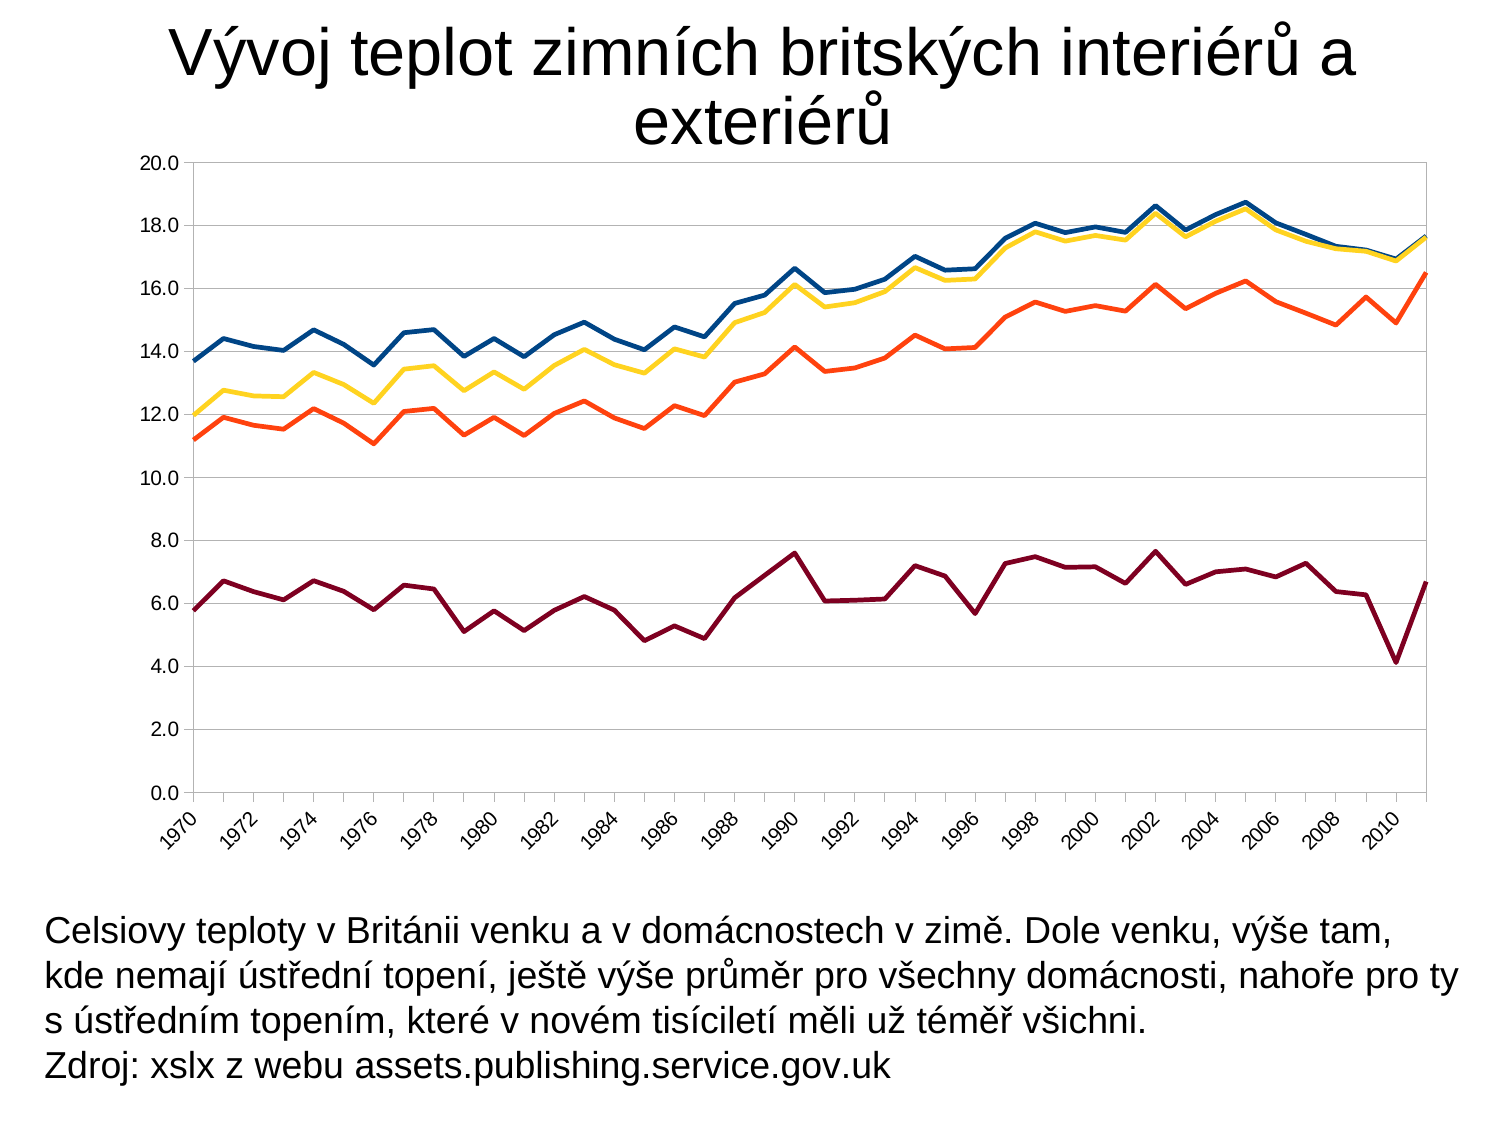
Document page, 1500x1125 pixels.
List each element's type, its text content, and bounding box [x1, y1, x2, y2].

text_box Celsiovy teploty v Británii venku a v domácnostech v zimě. Dole venku, výše tam, kde nemají ústřední topení, ještě výše průměr pro všechny domácnosti, nahoře pro ty s ústředním topením, které v novém tisíciletí měli už téměř všichni. Zdroj: xslx z webu assets.publishing.service.gov.uk [29, 899, 1477, 1094]
chart [88, 147, 1454, 916]
title Vývoj teplot zimních britských interiérů a exteriérů [88, 0, 1439, 147]
